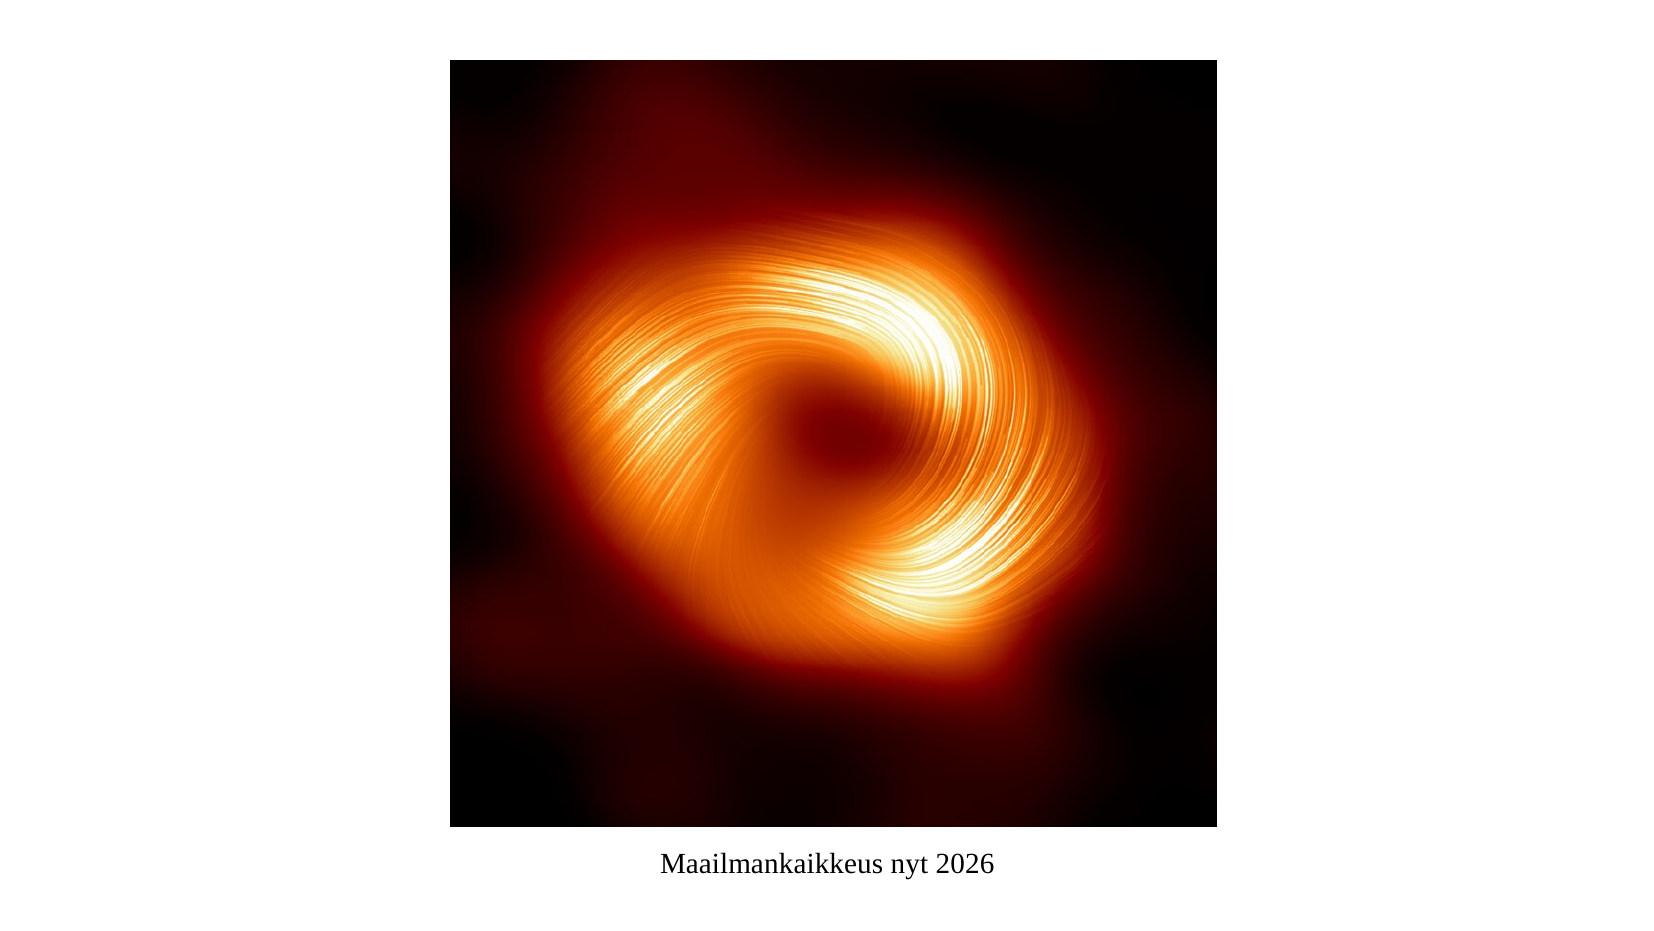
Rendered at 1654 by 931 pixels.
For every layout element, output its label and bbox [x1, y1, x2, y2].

picture [450, 60, 1217, 827]
